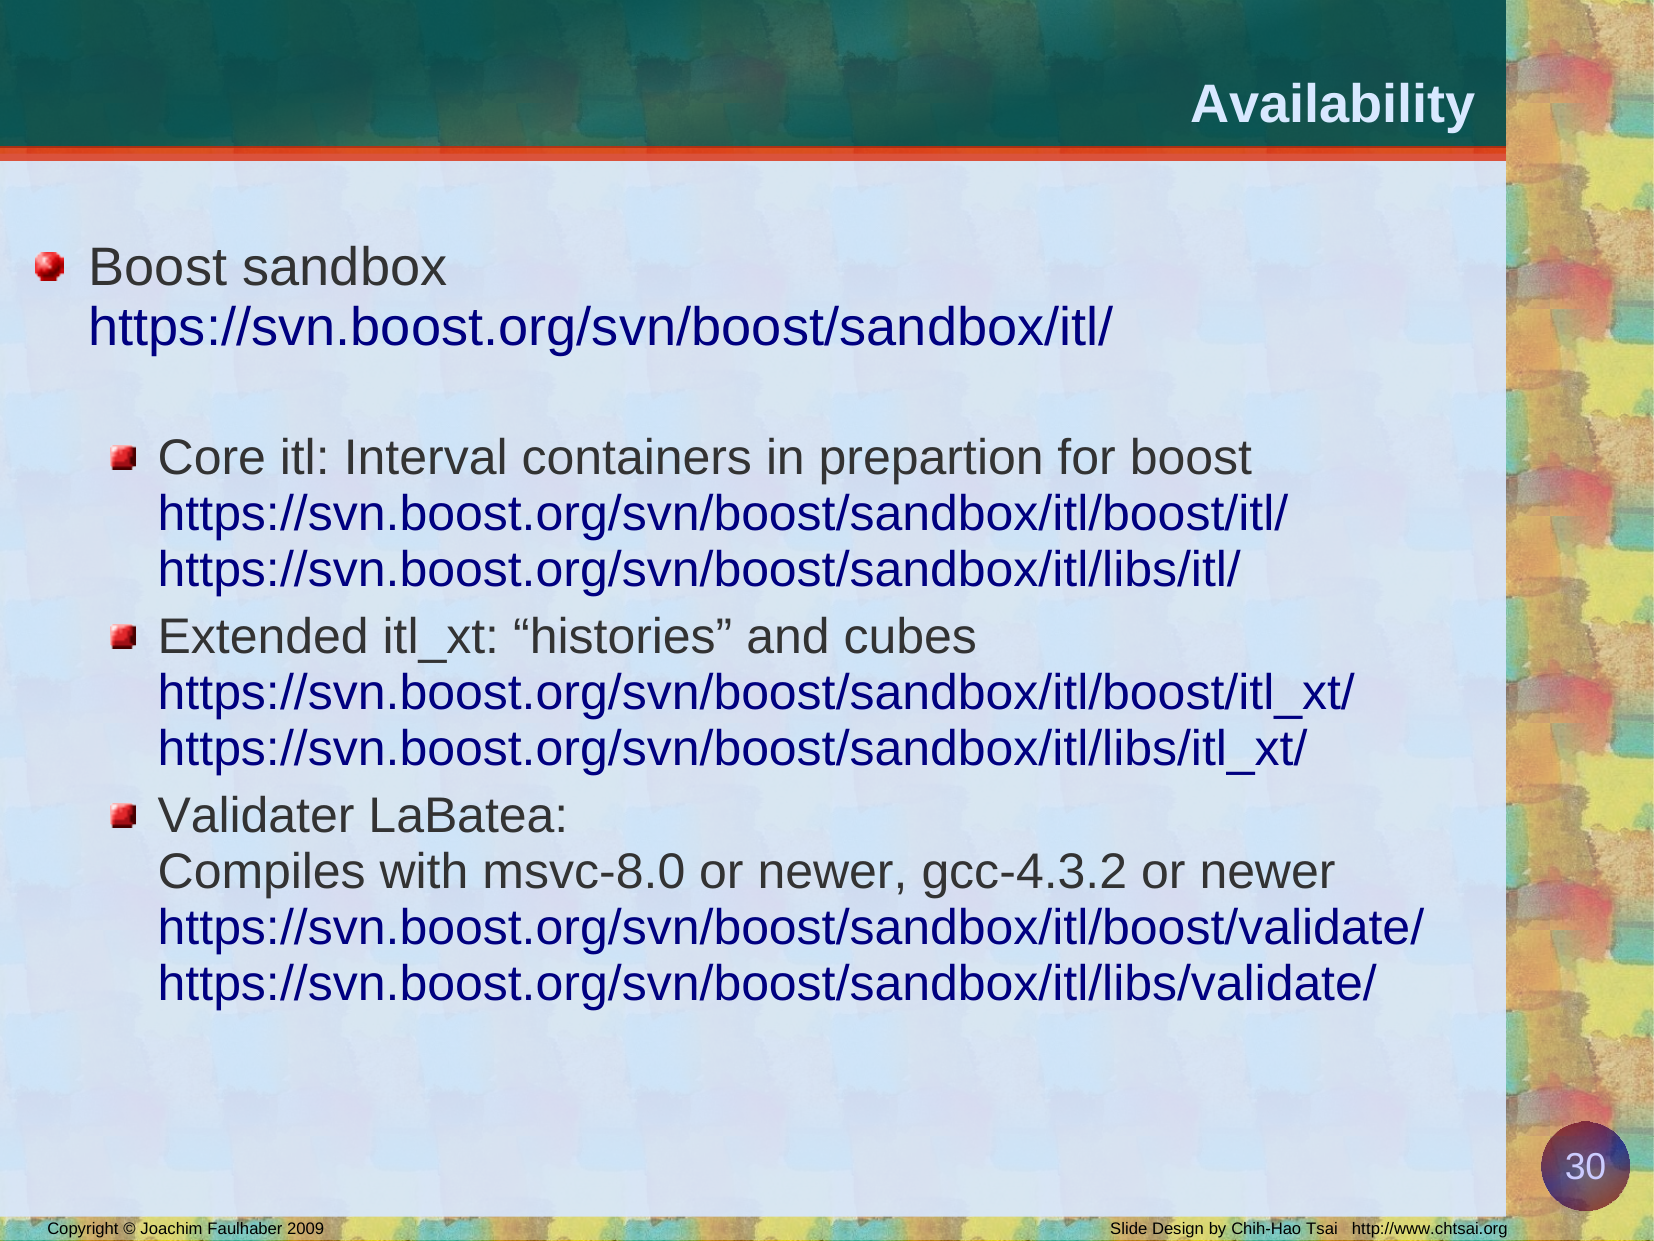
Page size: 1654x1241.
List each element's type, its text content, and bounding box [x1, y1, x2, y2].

title Availability [29, 59, 1477, 148]
list Boost sandbox https://svn.boost.org/svn/boost/sandbox/itl/ Core itl: Interval containers in prepartion for boost https://svn.boost.org/svn/boost/sandbox/itl/boost/itl/ https://svn.boost.org/svn/boost/sandbox/itl/libs/itl/ Extended itl_xt: “histories” and cubes https://svn.boost.org/svn/boost/sandbox/itl/boost/itl_xt/ https://svn.boost.org/svn/boost/sandbox/itl/libs/itl_xt/ Validater LaBatea: Compiles with msvc-8.0 or newer, gcc-4.3.2 or newer https://svn.boost.org/svn/boost/sandbox/itl/boost/validate/https://svn.boost.org/svn/boost/sandbox/itl/libs/validate/ [35, 236, 1477, 1182]
